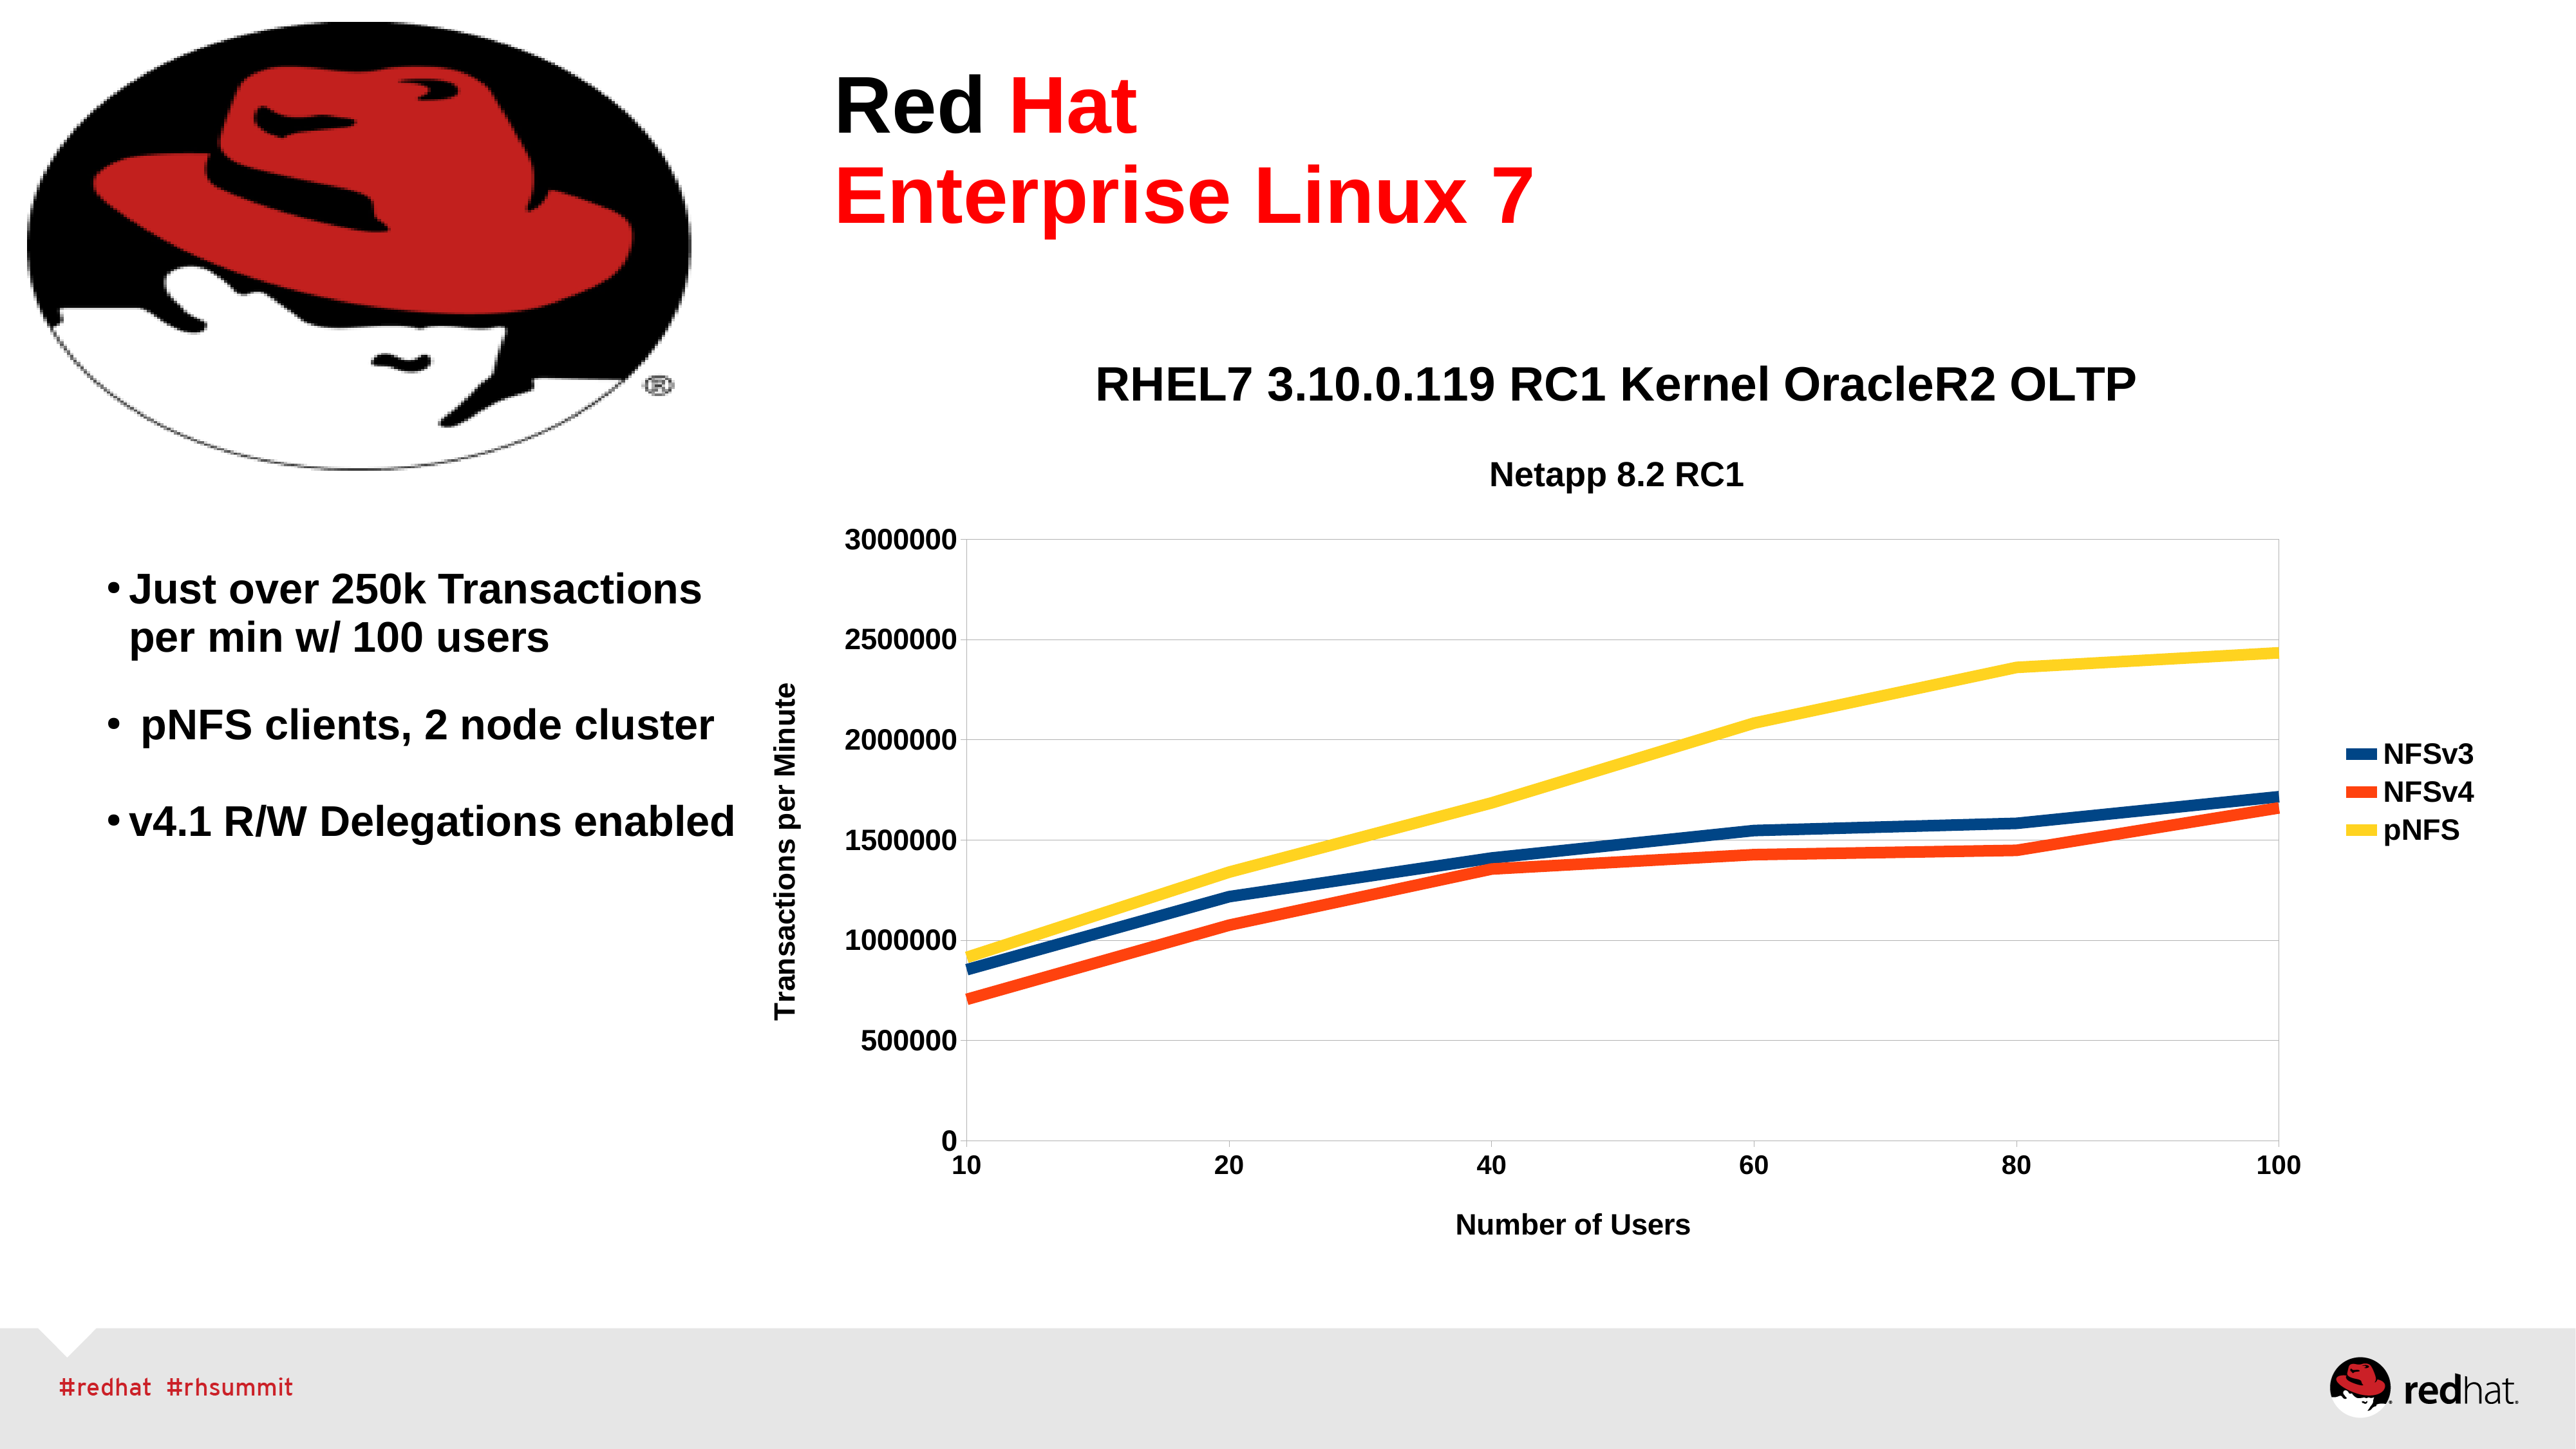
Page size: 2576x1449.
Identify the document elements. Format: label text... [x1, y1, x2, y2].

picture [0, 0, 2576, 1449]
text_box Red Hat Enterprise Linux 7 [824, 55, 2454, 261]
text_box v4.1 R/W Delegations enabled [97, 792, 742, 851]
chart [742, 319, 2492, 1266]
text_box pNFS clients, 2 node cluster [97, 696, 727, 754]
text_box Just over 250k Transactions per min w/ 100 users [97, 560, 742, 667]
